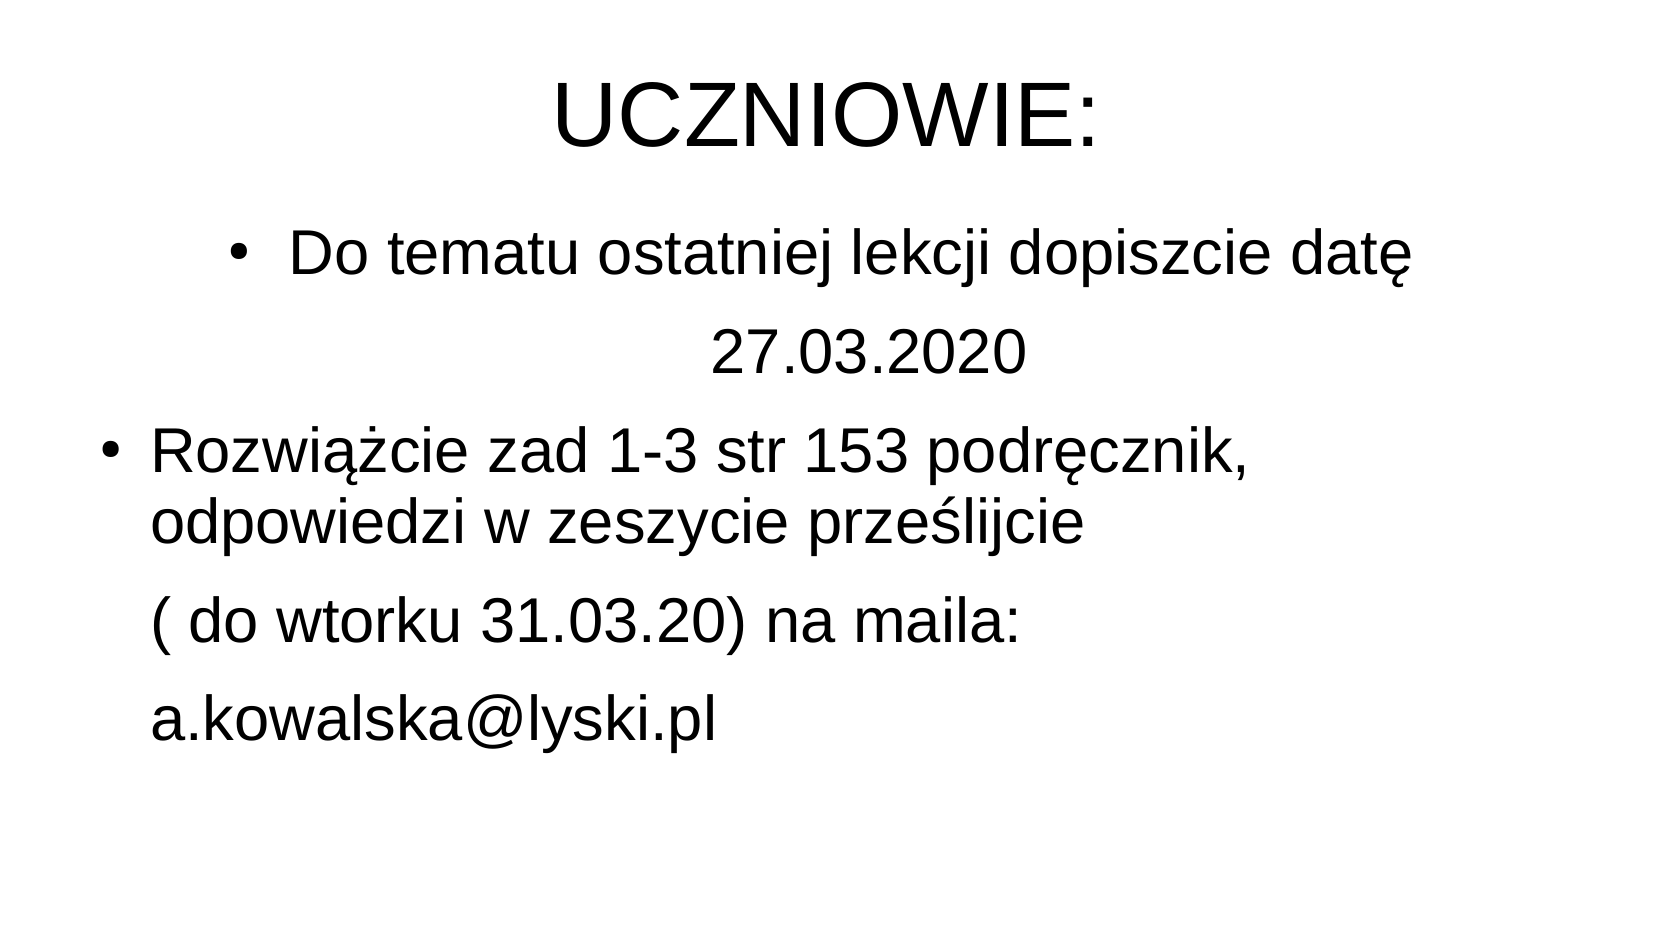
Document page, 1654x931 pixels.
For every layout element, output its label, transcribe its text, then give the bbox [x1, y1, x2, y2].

title UCZNIOWIE: [82, 37, 1571, 193]
list Do tematu ostatniej lekcji dopiszcie datę 27.03.2020 Rozwiążcie zad 1-3 str 153 podręcznik, odpowiedzi w zeszycie prześlijcie ( do wtorku 31.03.20) na maila: a.kowalska@lyski.pl [82, 217, 1571, 758]
